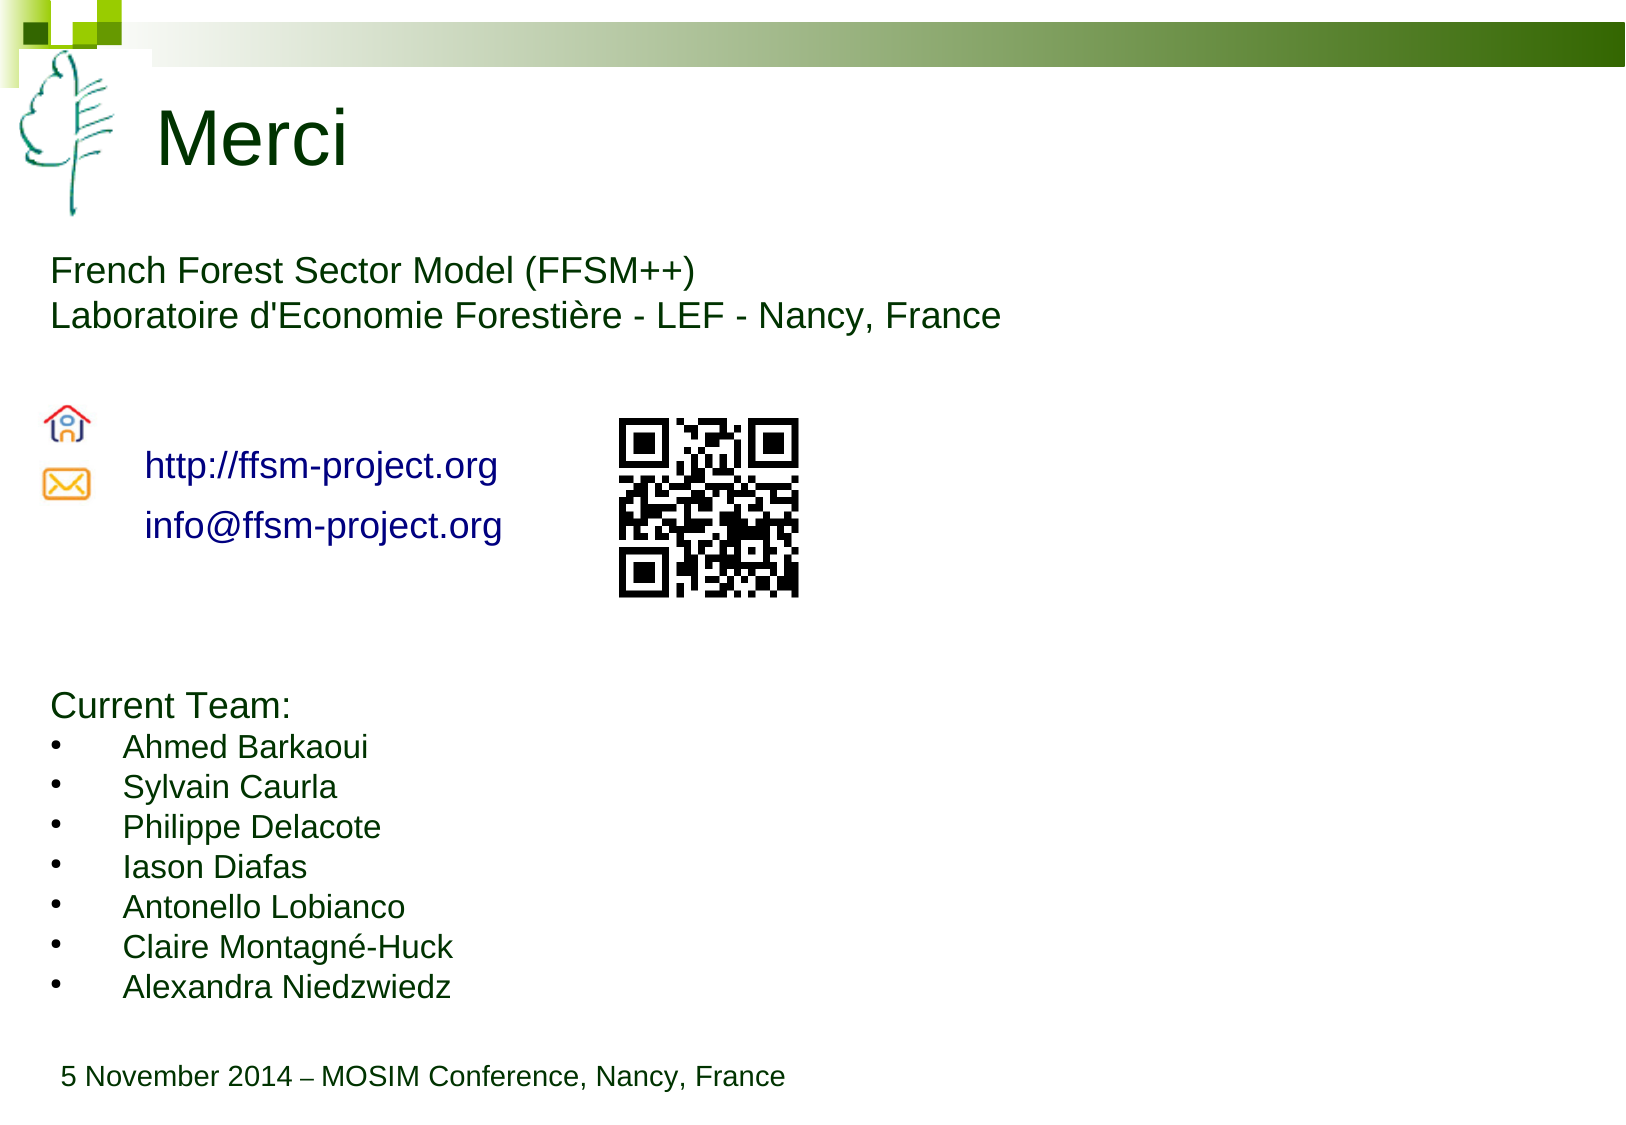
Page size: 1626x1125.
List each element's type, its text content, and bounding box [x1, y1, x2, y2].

picture [35, 397, 99, 448]
picture [19, 49, 152, 220]
picture [35, 460, 96, 506]
text_box French Forest Sector Model (FFSM++) Laboratoire d'Economie Forestière - LEF - Nancy, France http://ffsm-project.org info@ffsm-project.org Current Team: Ahmed Barkaoui Sylvain Caurla Philippe Delacote Iason Diafas Antonello Lobianco Claire Montagné-Huck Alexandra Niedzwiedz [35, 238, 1595, 1013]
title Merci [140, 78, 1489, 189]
picture [590, 389, 827, 626]
